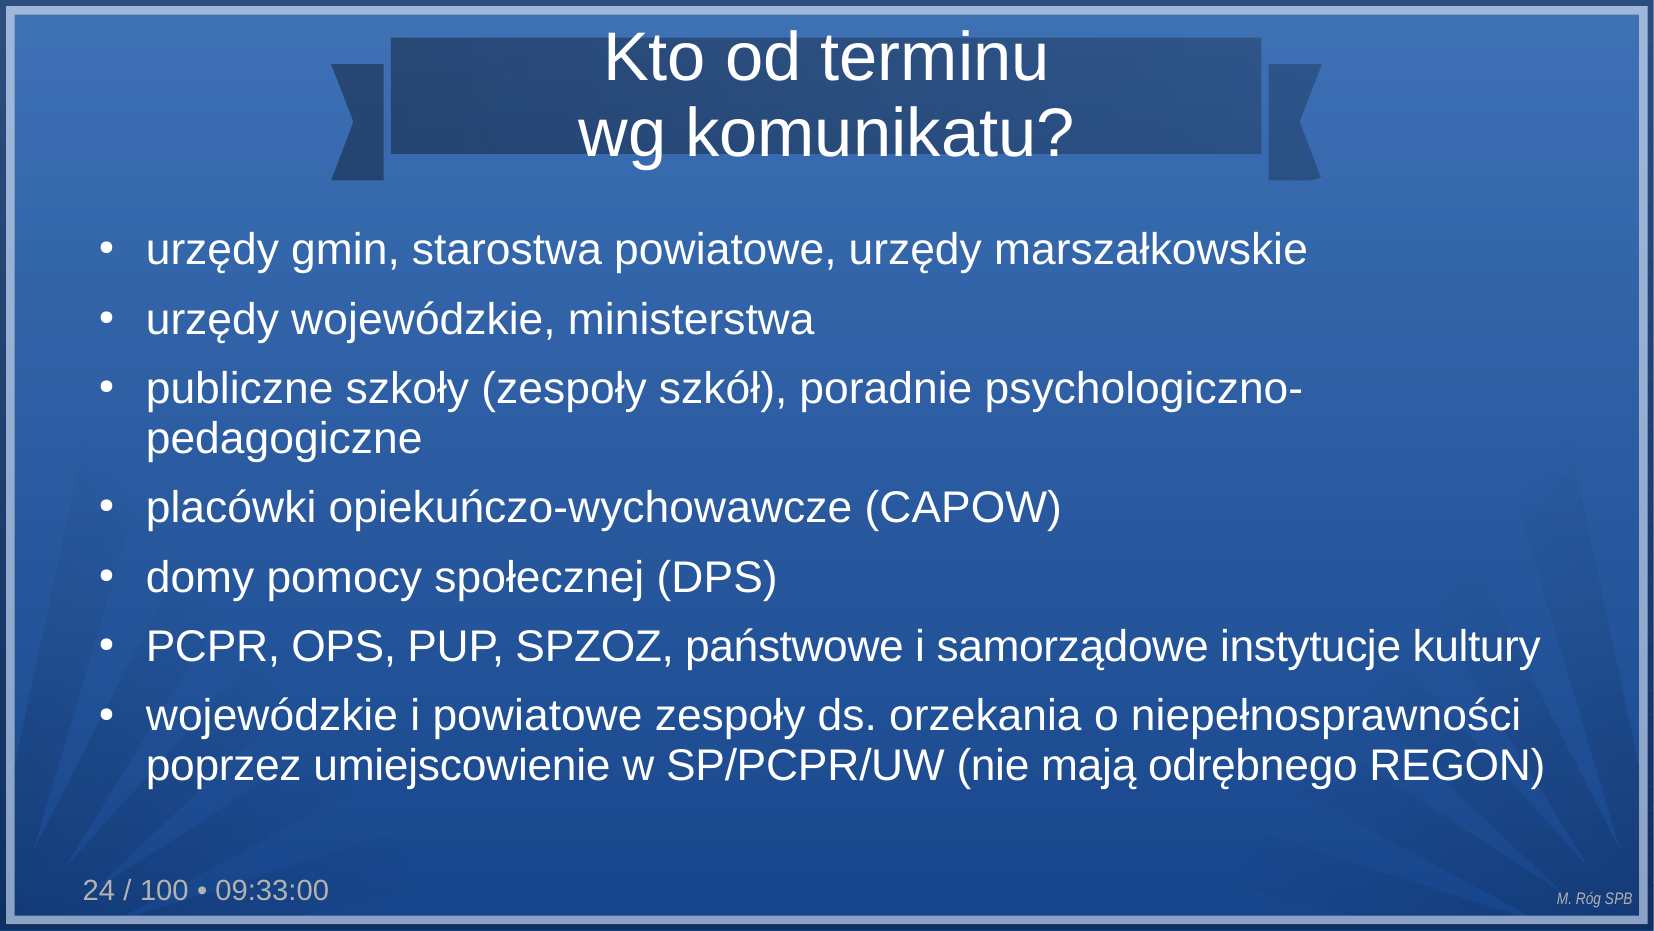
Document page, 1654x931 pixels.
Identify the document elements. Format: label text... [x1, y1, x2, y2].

title Kto od terminu wg komunikatu? [389, 17, 1264, 172]
list urzędy gmin, starostwa powiatowe, urzędy marszałkowskie urzędy wojewódzkie, ministerstwa publiczne szkoły (zespoły szkół), poradnie psychologiczno-pedagogiczne placówki opiekuńczo-wychowawcze (CAPOW) domy pomocy społecznej (DPS) PCPR, OPS, PUP, SPZOZ, państwowe i samorządowe instytucje kultury wojewódzkie i powiatowe zespoły ds. orzekania o niepełnosprawności poprzez umiejscowienie w SP/PCPR/UW (nie mają odrębnego REGON) [82, 224, 1571, 848]
